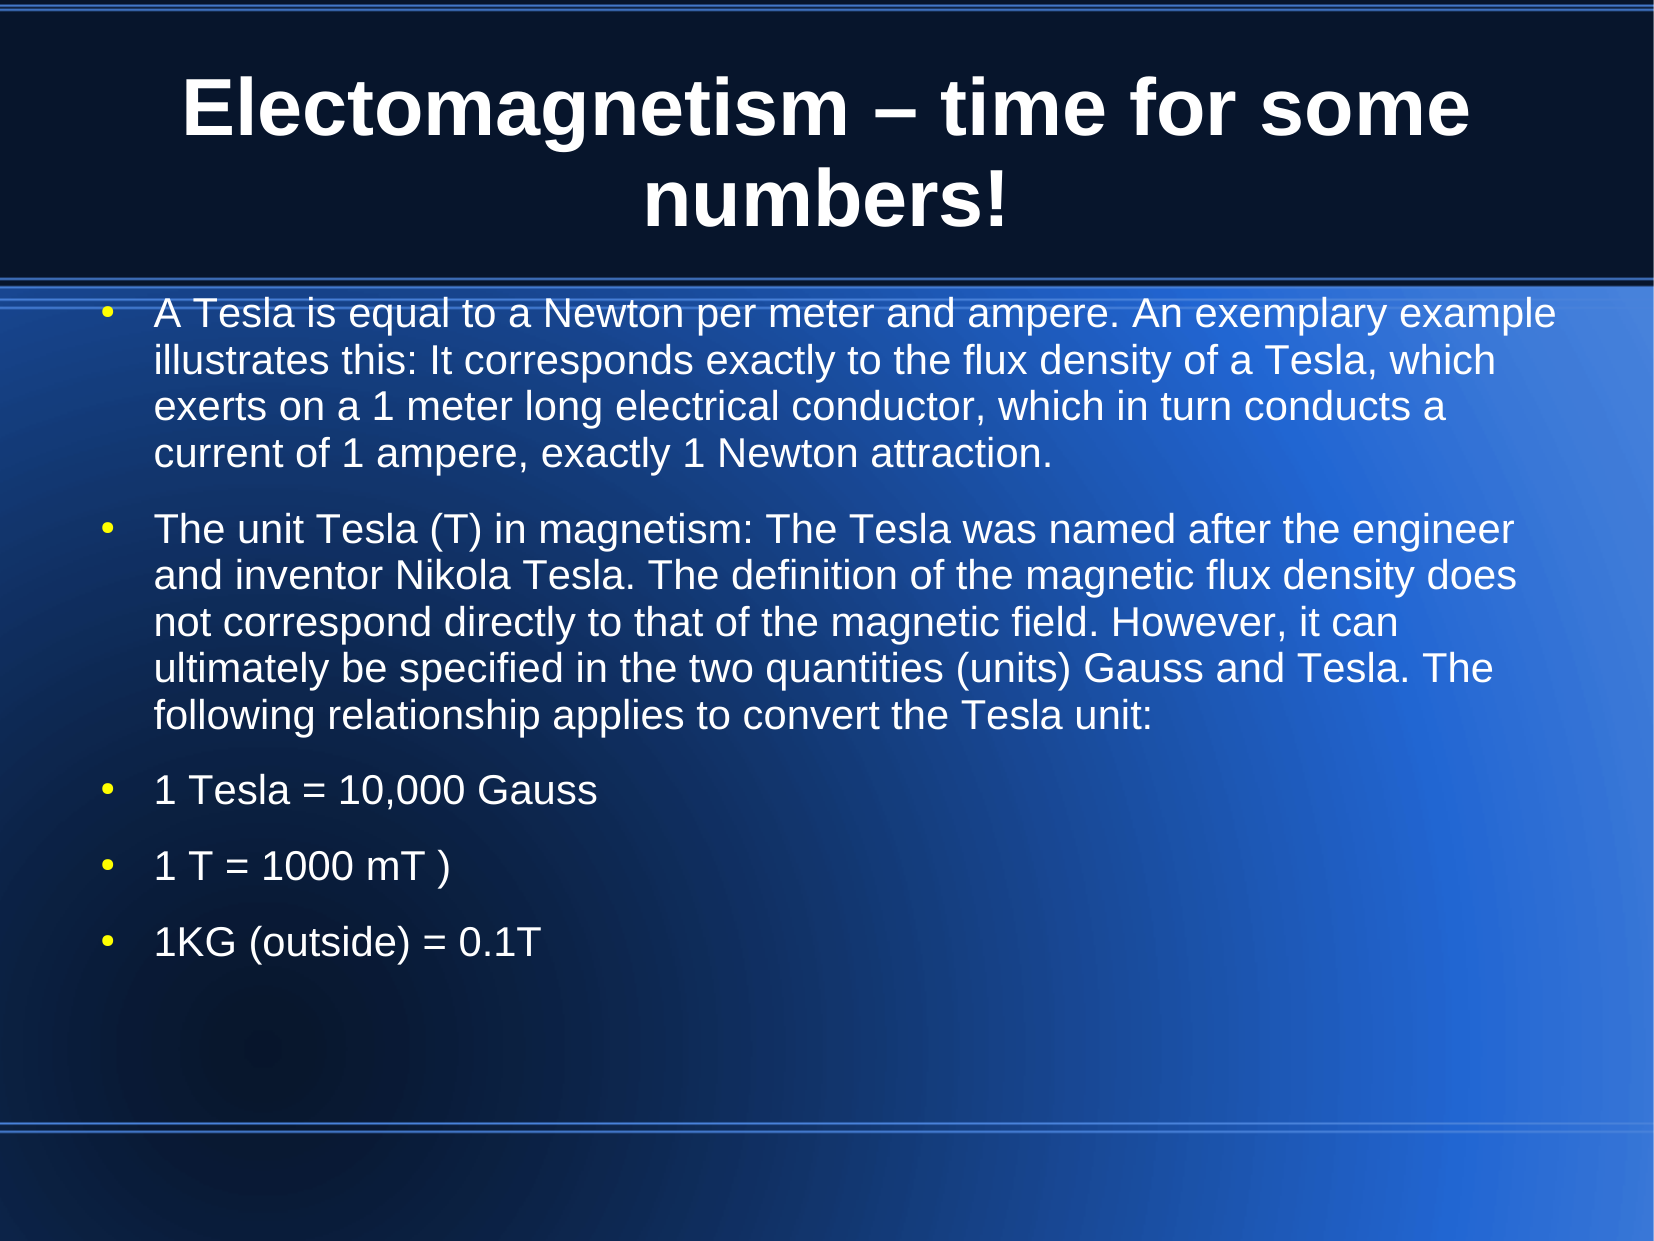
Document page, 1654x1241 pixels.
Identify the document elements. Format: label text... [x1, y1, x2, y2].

list A Tesla is equal to a Newton per meter and ampere. An exemplary example illustrates this: It corresponds exactly to the flux density of a Tesla, which exerts on a 1 meter long electrical conductor, which in turn conducts a current of 1 ampere, exactly 1 Newton attraction. The unit Tesla (T) in magnetism: The Tesla was named after the engineer and inventor Nikola Tesla. The definition of the magnetic flux density does not correspond directly to that of the magnetic field. However, it can ultimately be specified in the two quantities (units) Gauss and Tesla. The following relationship applies to convert the Tesla unit: 1 Tesla = 10,000 Gauss 1 T = 1000 mT ) 1KG (outside) = 0.1T [82, 290, 1571, 1109]
picture [0, 0, 1654, 1241]
title Electomagnetism – time for some numbers! [82, 49, 1571, 257]
